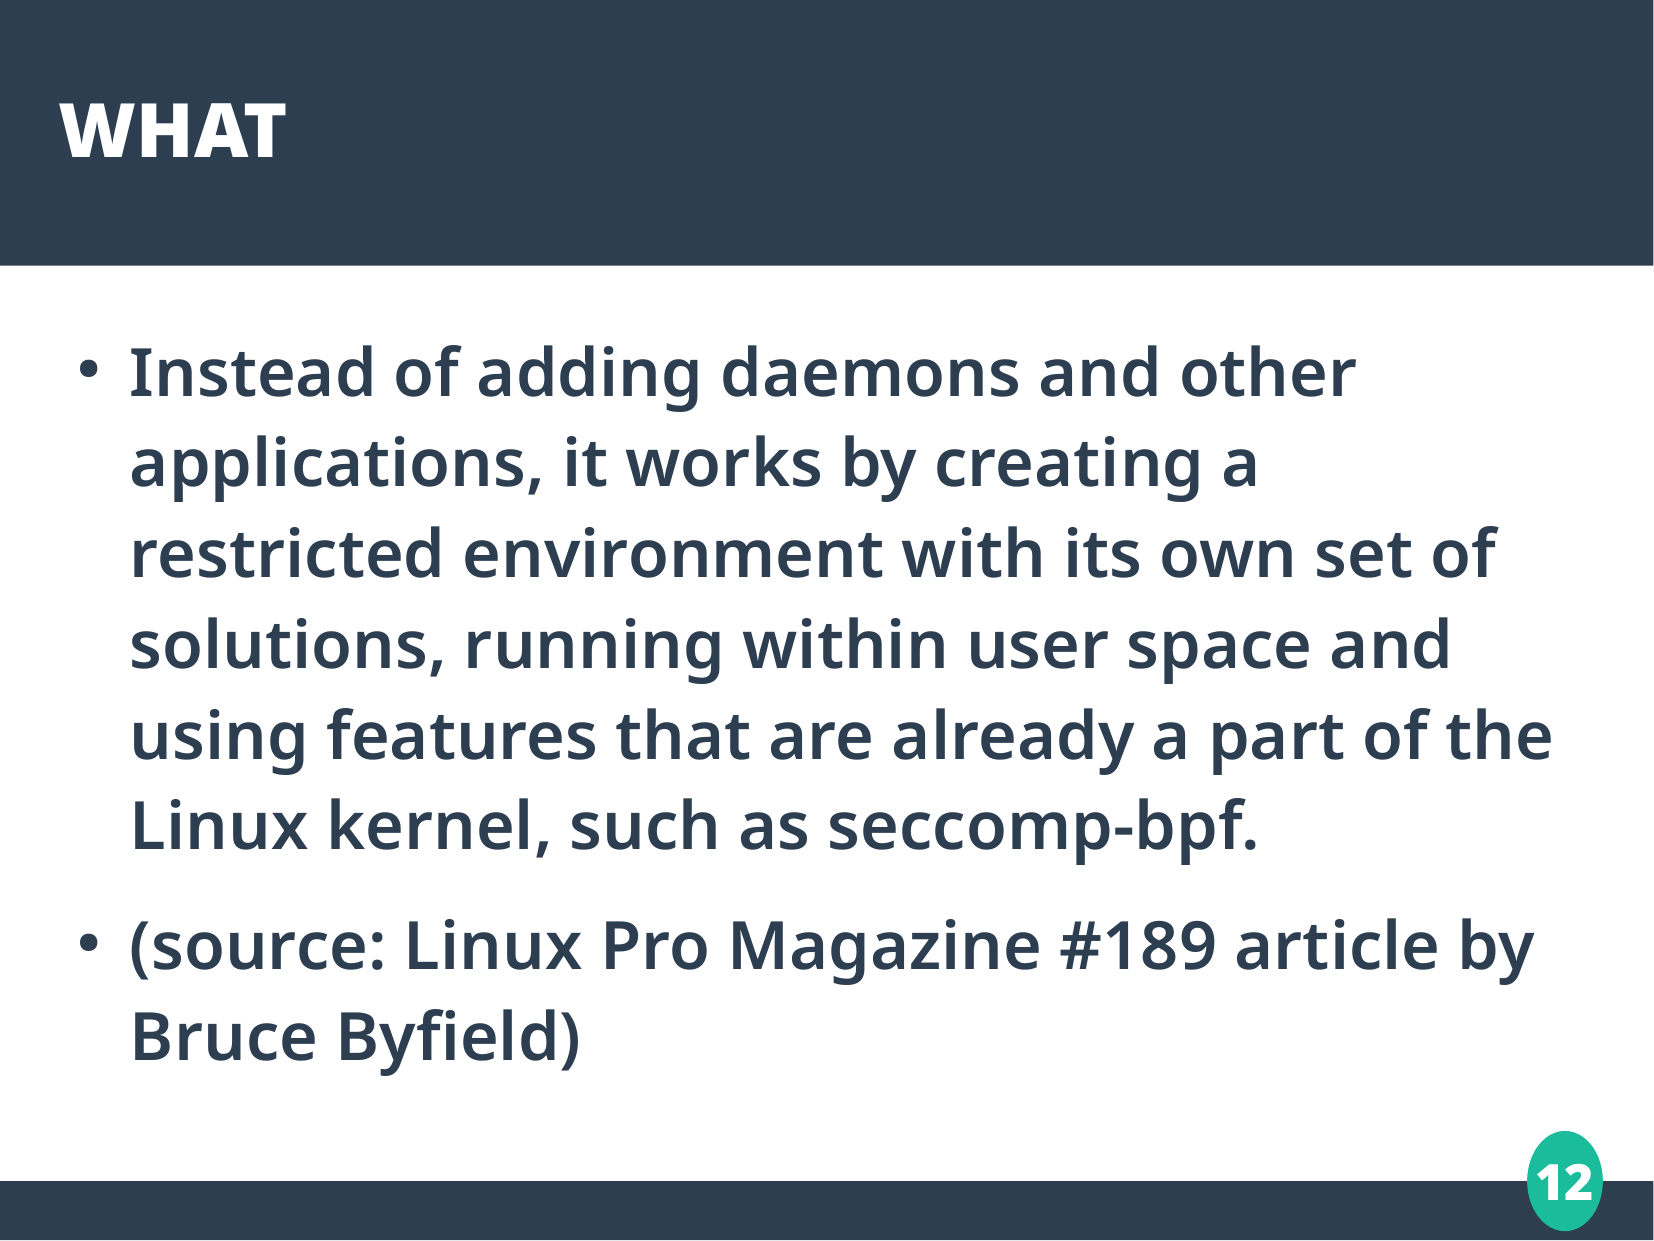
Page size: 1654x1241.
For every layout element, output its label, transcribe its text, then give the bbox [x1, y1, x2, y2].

title WHAT [59, 49, 1595, 207]
text_box [59, 324, 1595, 1152]
